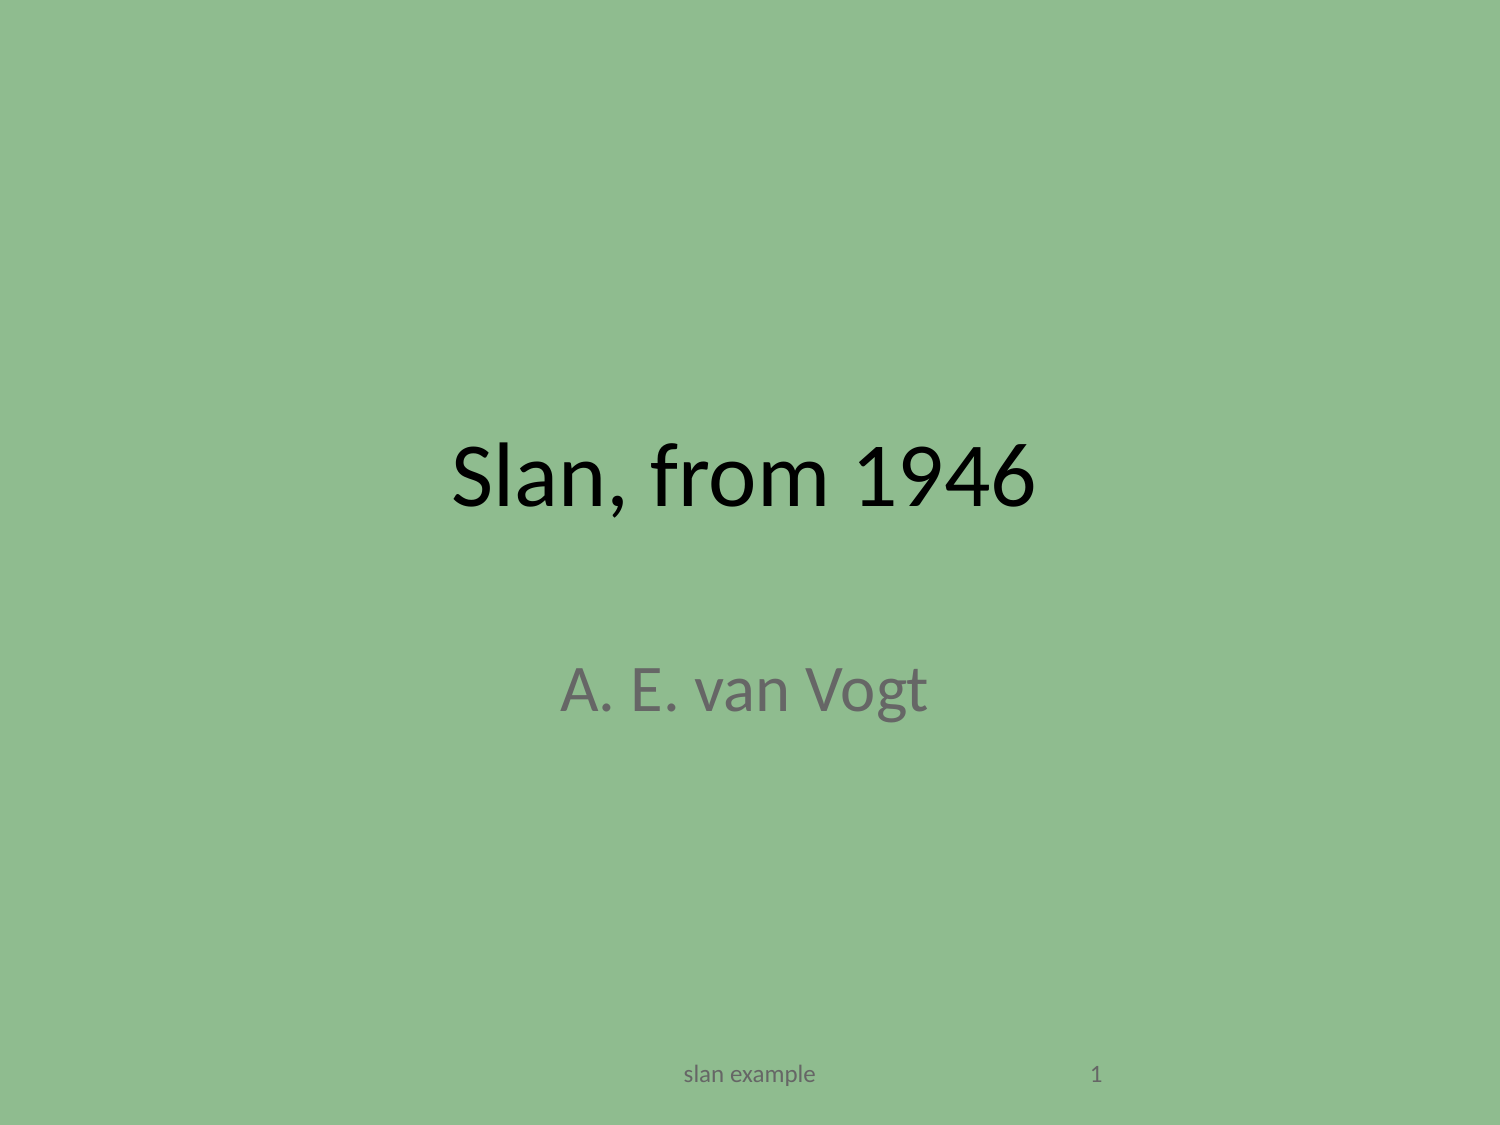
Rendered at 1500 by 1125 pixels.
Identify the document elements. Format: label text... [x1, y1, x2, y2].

title Slan, from 1946 [112, 349, 1388, 591]
subtitle A. E. van Vogt [225, 637, 1276, 925]
